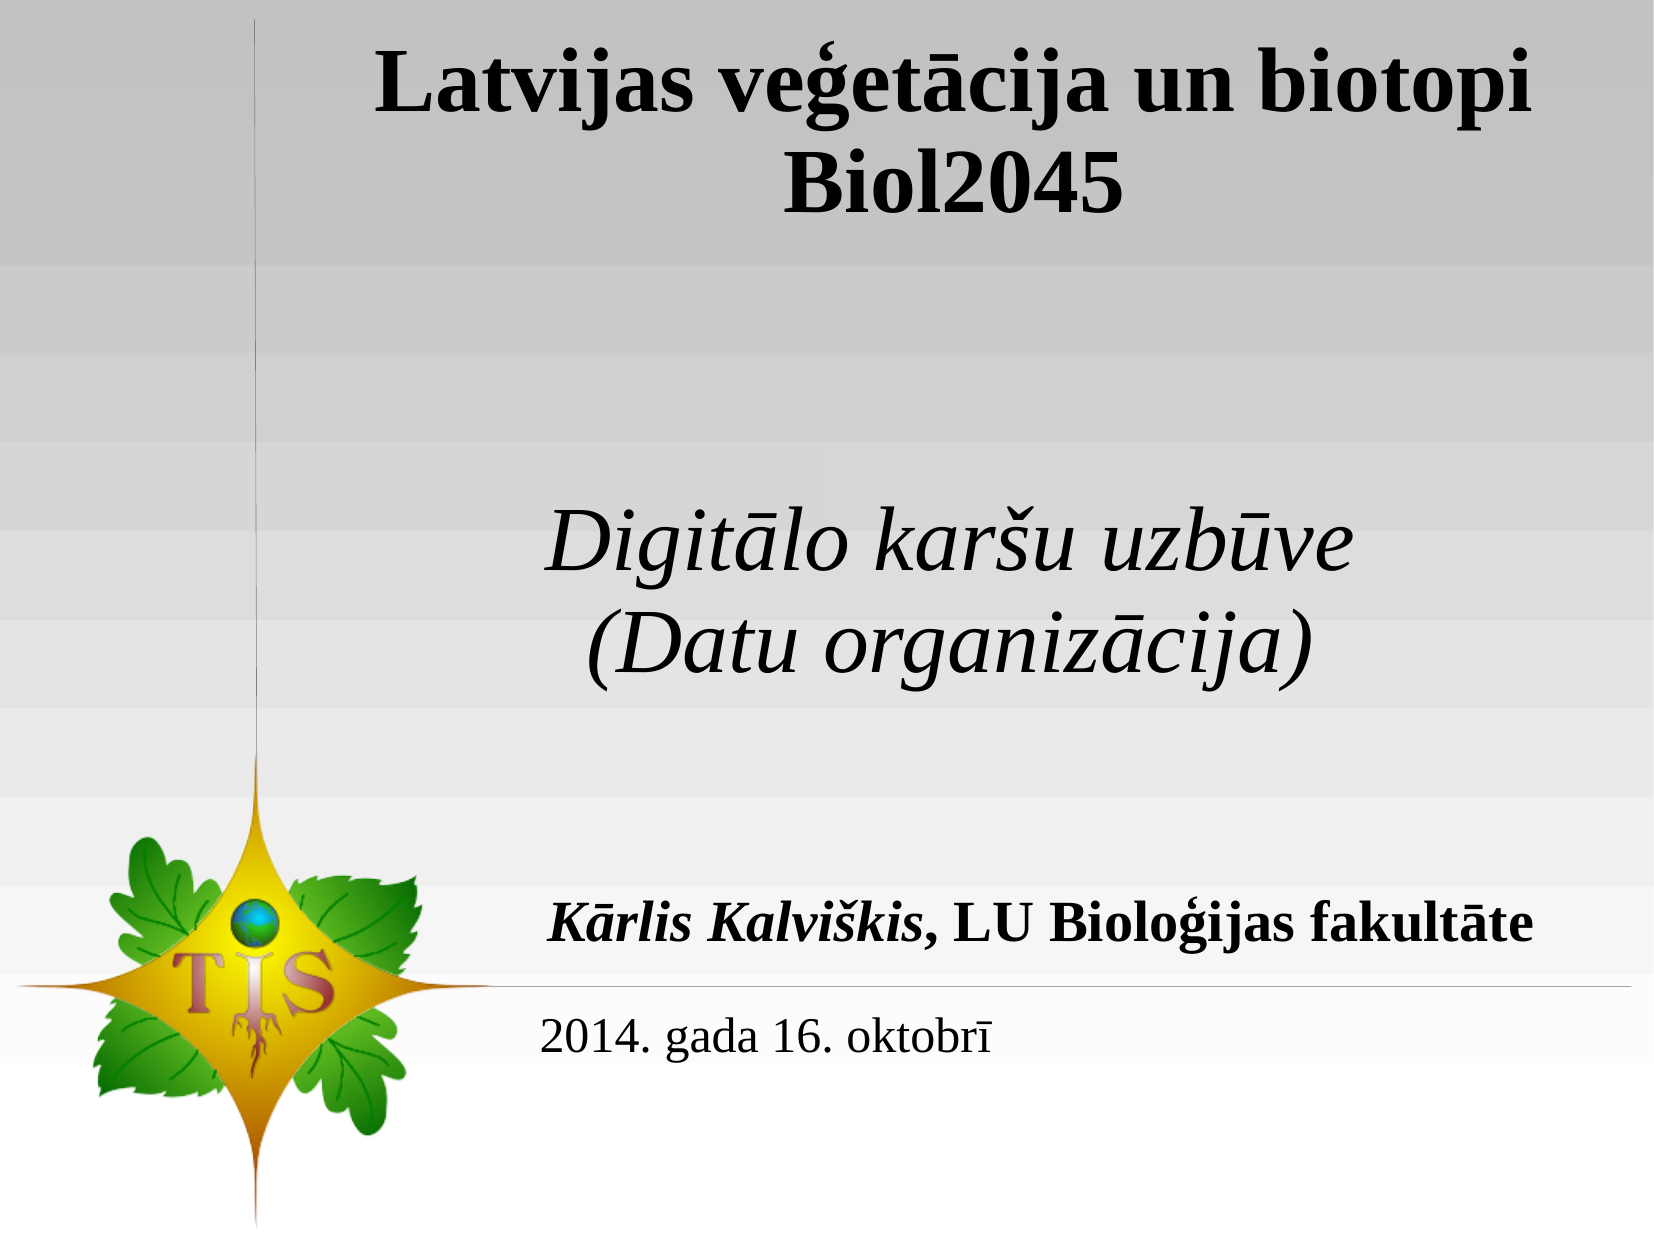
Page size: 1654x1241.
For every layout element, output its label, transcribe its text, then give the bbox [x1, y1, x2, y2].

picture [0, 0, 1654, 1241]
title Digitālo karšu uzbūve (Datu organizācija) [295, 324, 1607, 857]
list 2014. gada 16. oktobrī [468, 1008, 1630, 1216]
